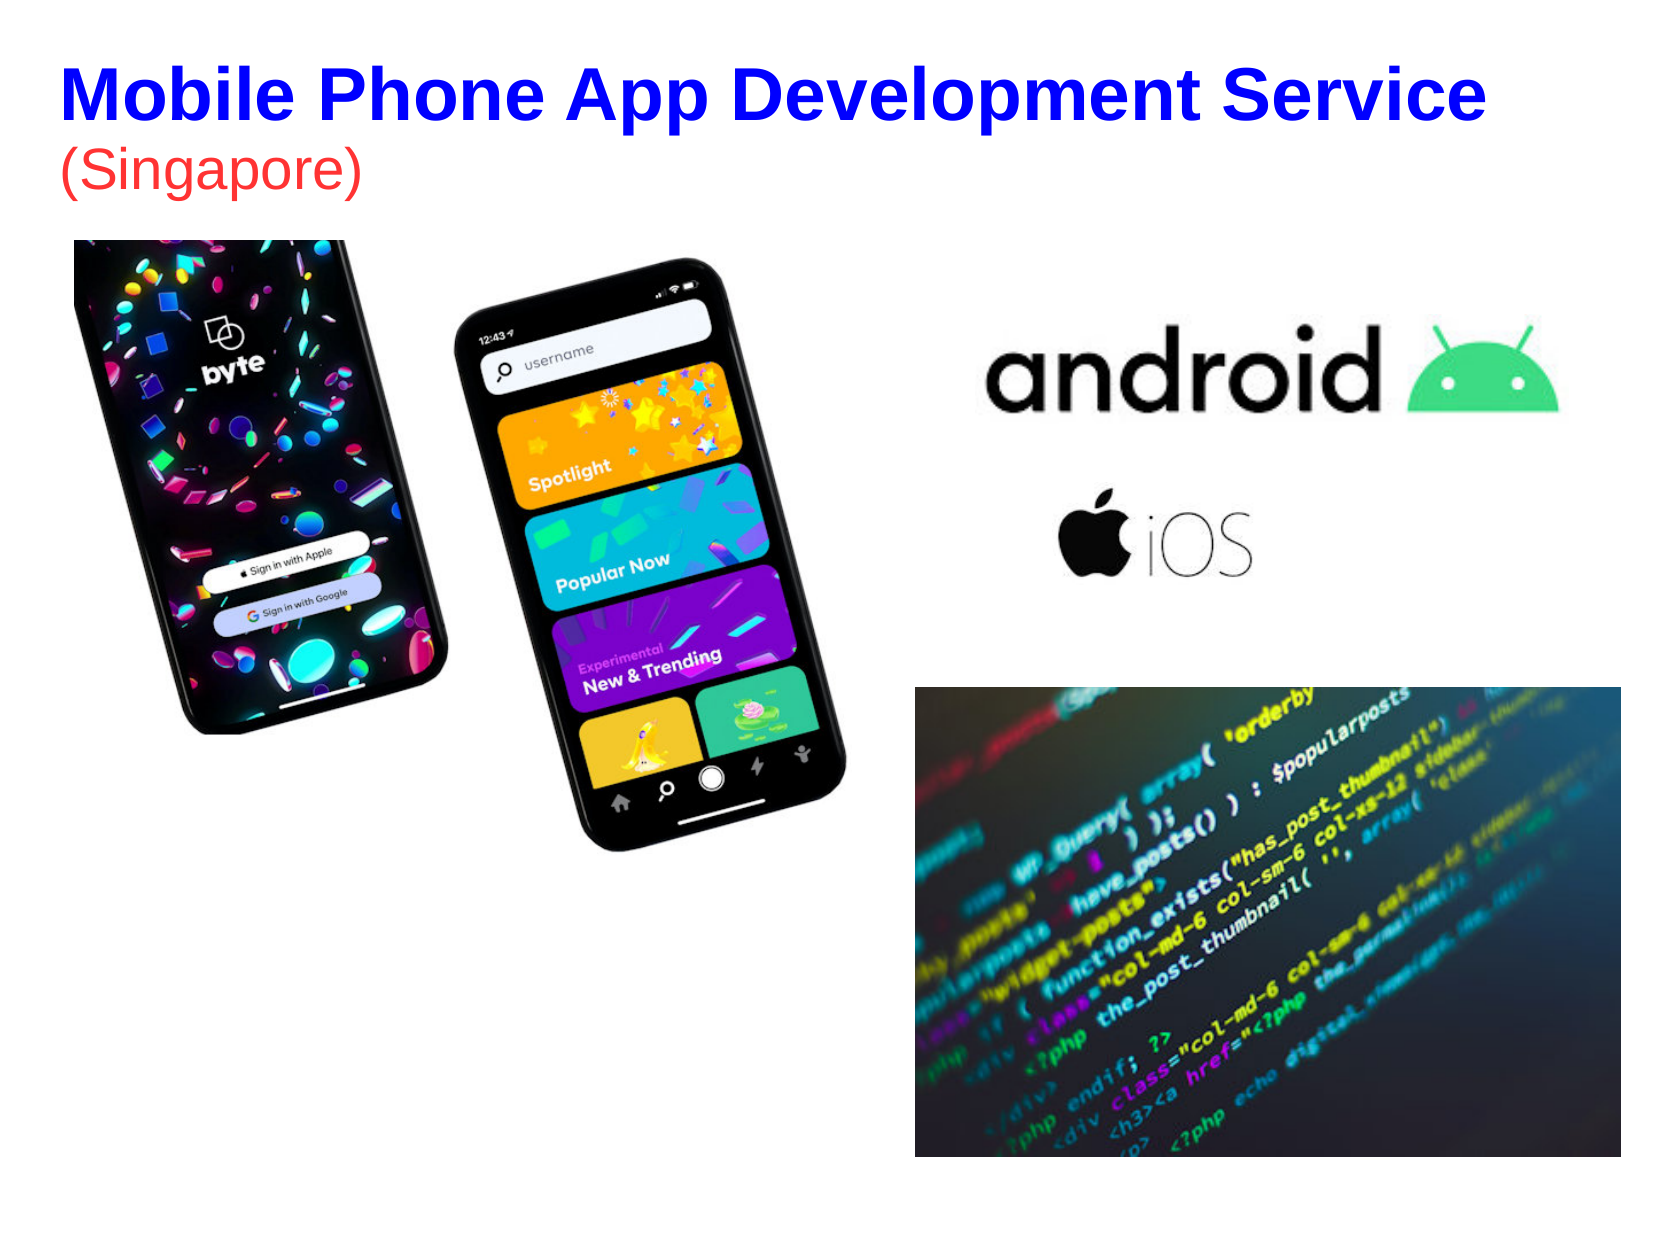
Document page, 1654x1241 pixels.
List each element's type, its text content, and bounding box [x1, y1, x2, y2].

text_box Mobile Phone App Development Service (Singapore) [45, 45, 1531, 209]
picture [975, 314, 1569, 424]
picture [74, 240, 852, 863]
picture [915, 687, 1621, 1157]
picture [1052, 482, 1261, 586]
